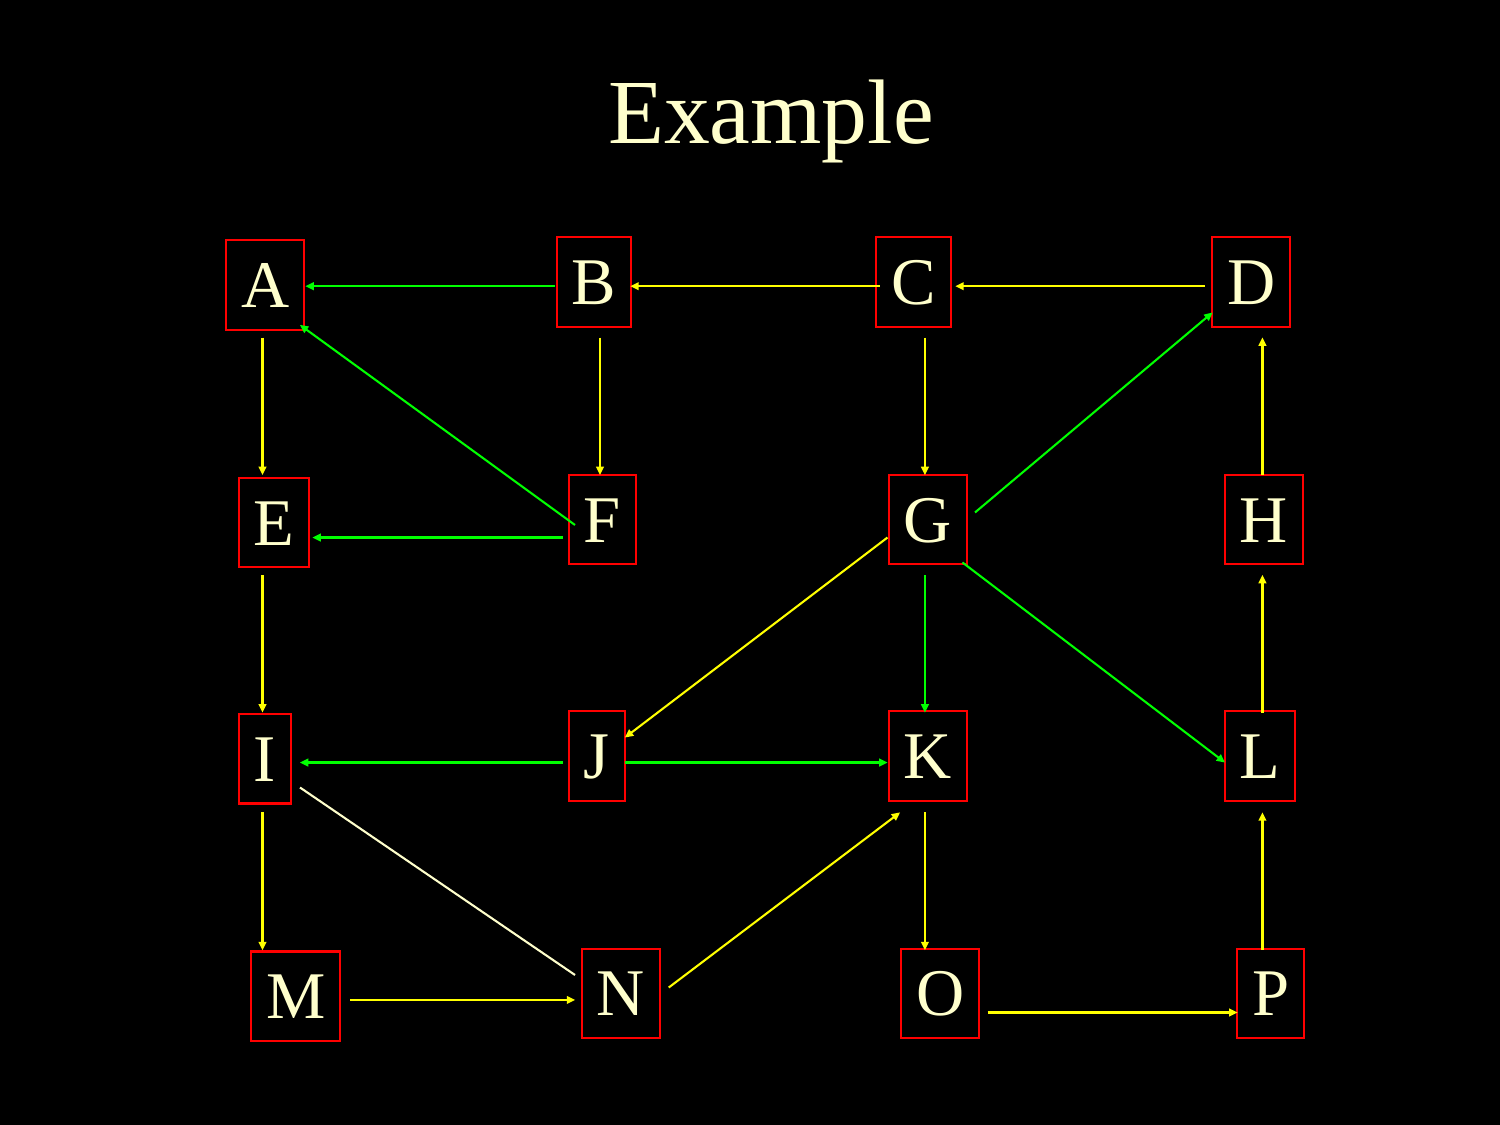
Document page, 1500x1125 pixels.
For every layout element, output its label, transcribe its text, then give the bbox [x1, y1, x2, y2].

text_box M [251, 951, 341, 1042]
title Example [42, 37, 1500, 188]
text_box J [569, 711, 625, 801]
text_box A [226, 240, 305, 330]
text_box P [1237, 948, 1305, 1039]
text_box E [238, 477, 310, 568]
text_box F [569, 474, 636, 565]
text_box B [556, 237, 632, 327]
text_box I [238, 713, 291, 804]
text_box G [888, 474, 967, 565]
text_box C [876, 237, 951, 327]
text_box D [1212, 237, 1291, 327]
text_box N [581, 948, 660, 1039]
text_box L [1224, 711, 1296, 801]
text_box K [888, 711, 967, 801]
text_box O [901, 948, 980, 1039]
text_box H [1224, 474, 1303, 565]
